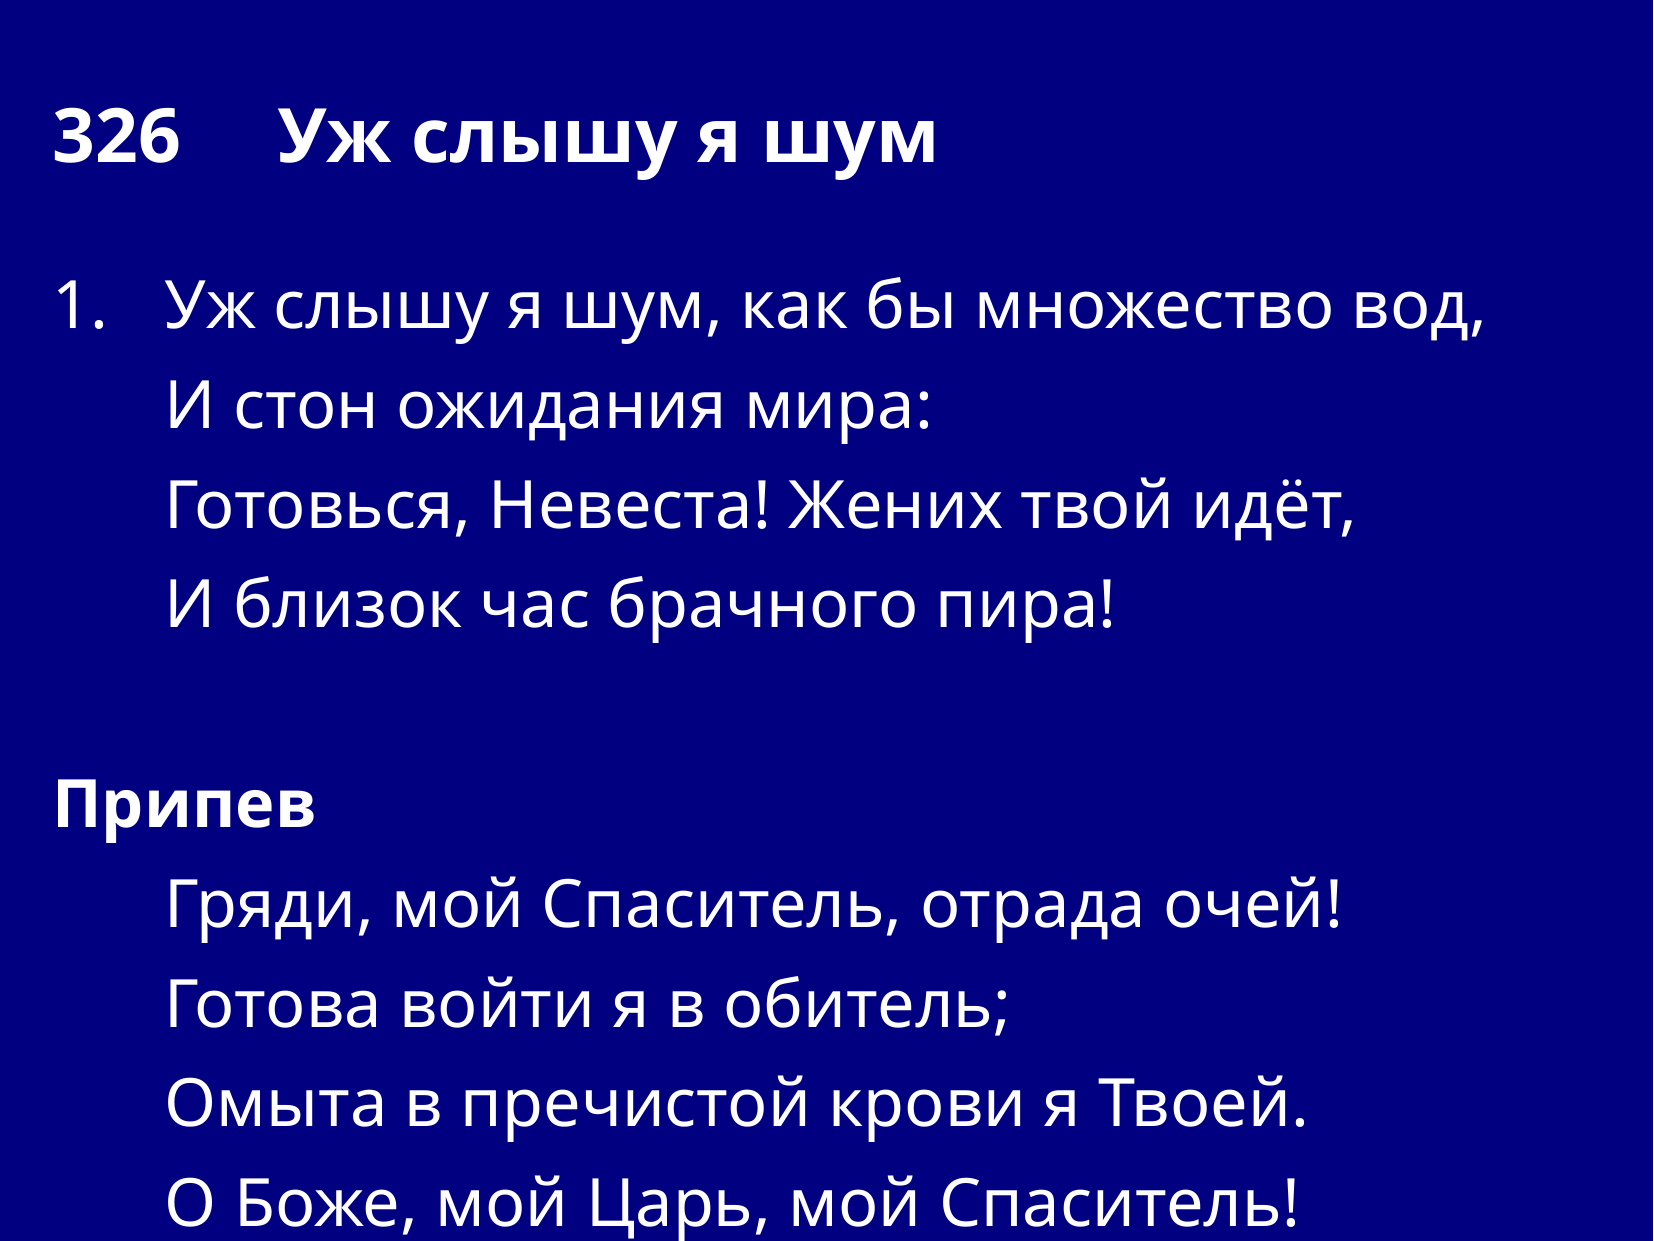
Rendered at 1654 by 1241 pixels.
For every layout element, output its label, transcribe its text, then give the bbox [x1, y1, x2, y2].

text_box 326 Уж слышу я шум [37, 75, 1576, 188]
text_box 1. Уж слышу я шум, как бы множество вод, И стон ожидания мира: Готовься, Невеста! Жених твой идёт, И близок час брачного пира! Припев Гряди, мой Спаситель, отрада очей! Готова войти я в обитель; Омыта в пречистой крови я Твоей. О Боже, мой Царь, мой Спаситель! [37, 150, 1653, 1163]
